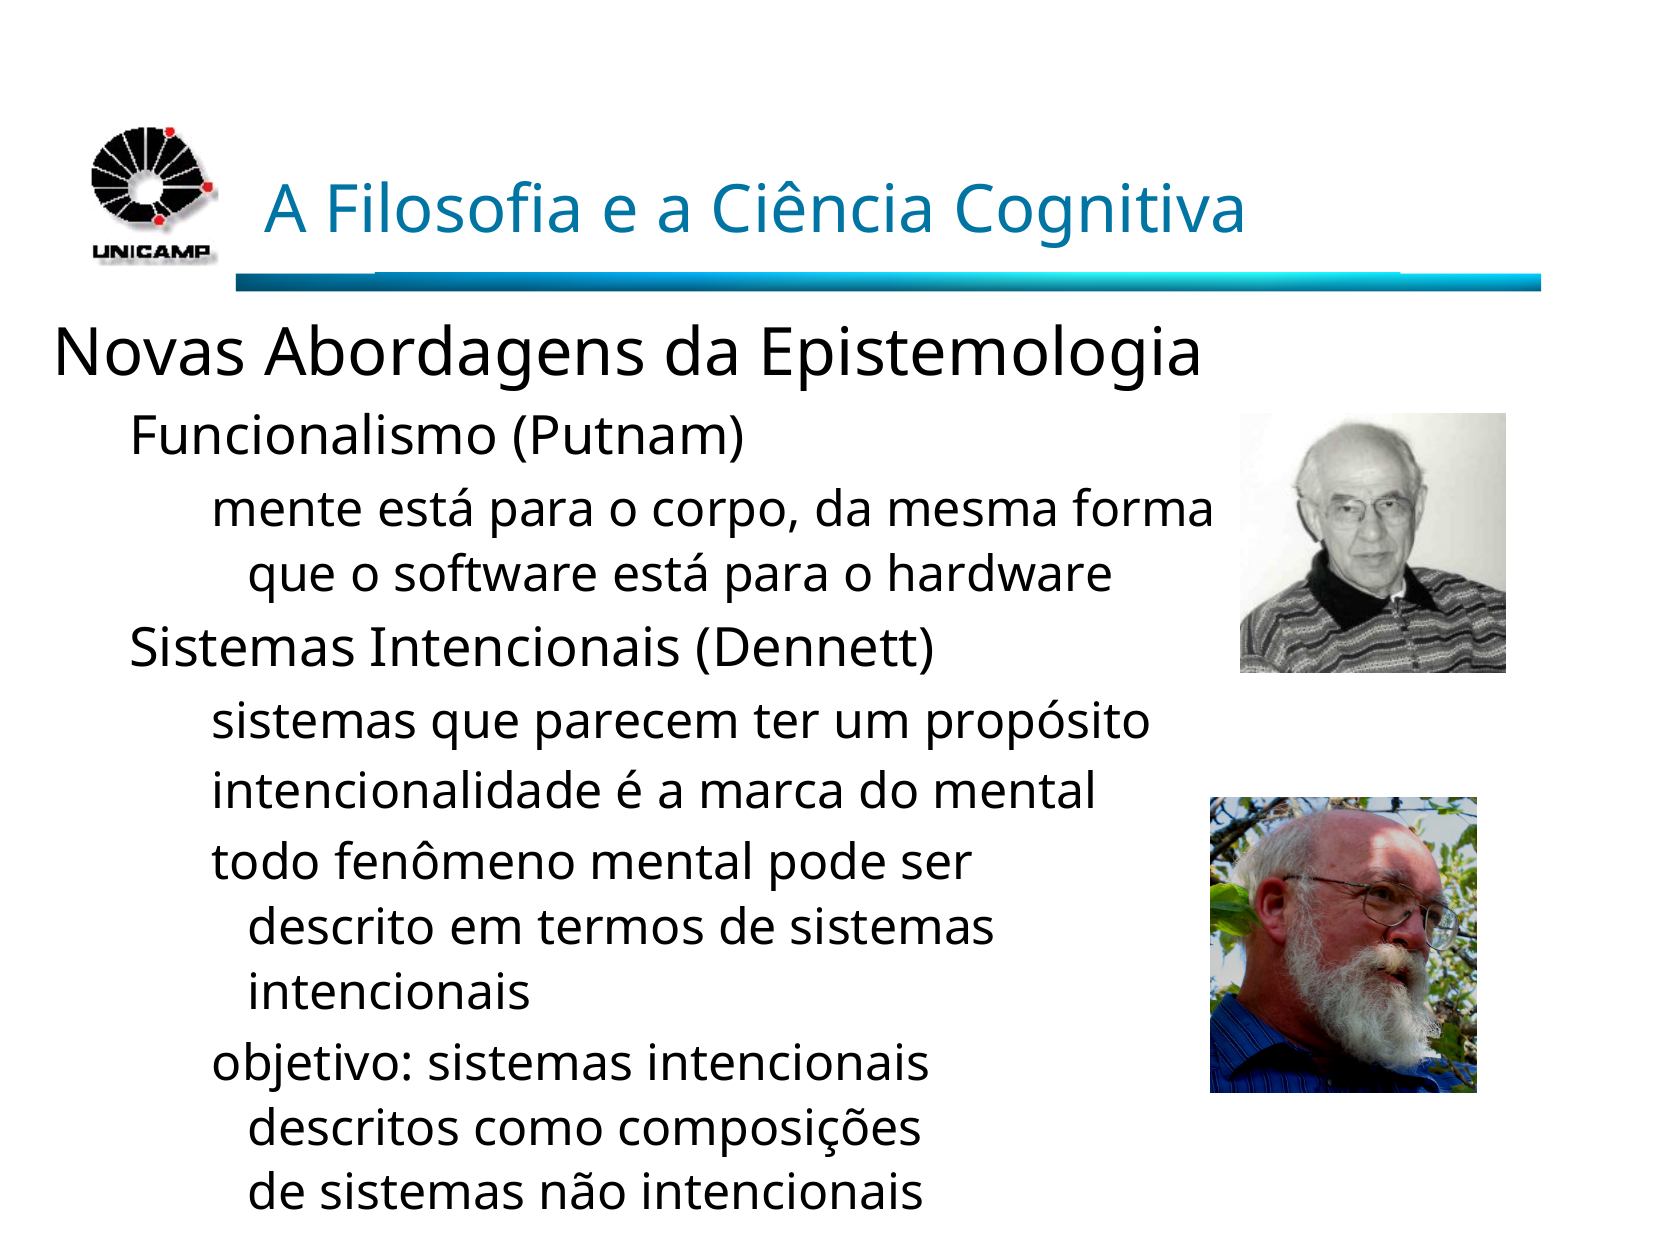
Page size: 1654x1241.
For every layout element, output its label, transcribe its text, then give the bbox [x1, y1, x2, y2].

title A Filosofia e a Ciência Cognitiva [264, 42, 1534, 250]
picture [125, 272, 1654, 295]
picture [1210, 797, 1477, 1093]
picture [1240, 413, 1506, 673]
list Novas Abordagens da Epistemologia Funcionalismo (Putnam) mente está para o corpo, da mesma forma que o software está para o hardware Sistemas Intencionais (Dennett) sistemas que parecem ter um propósito intencionalidade é a marca do mental todo fenômeno mental pode ser descrito em termos de sistemas intencionais objetivo: sistemas intencionais descritos como composições de sistemas não intencionais [34, 306, 1447, 1182]
